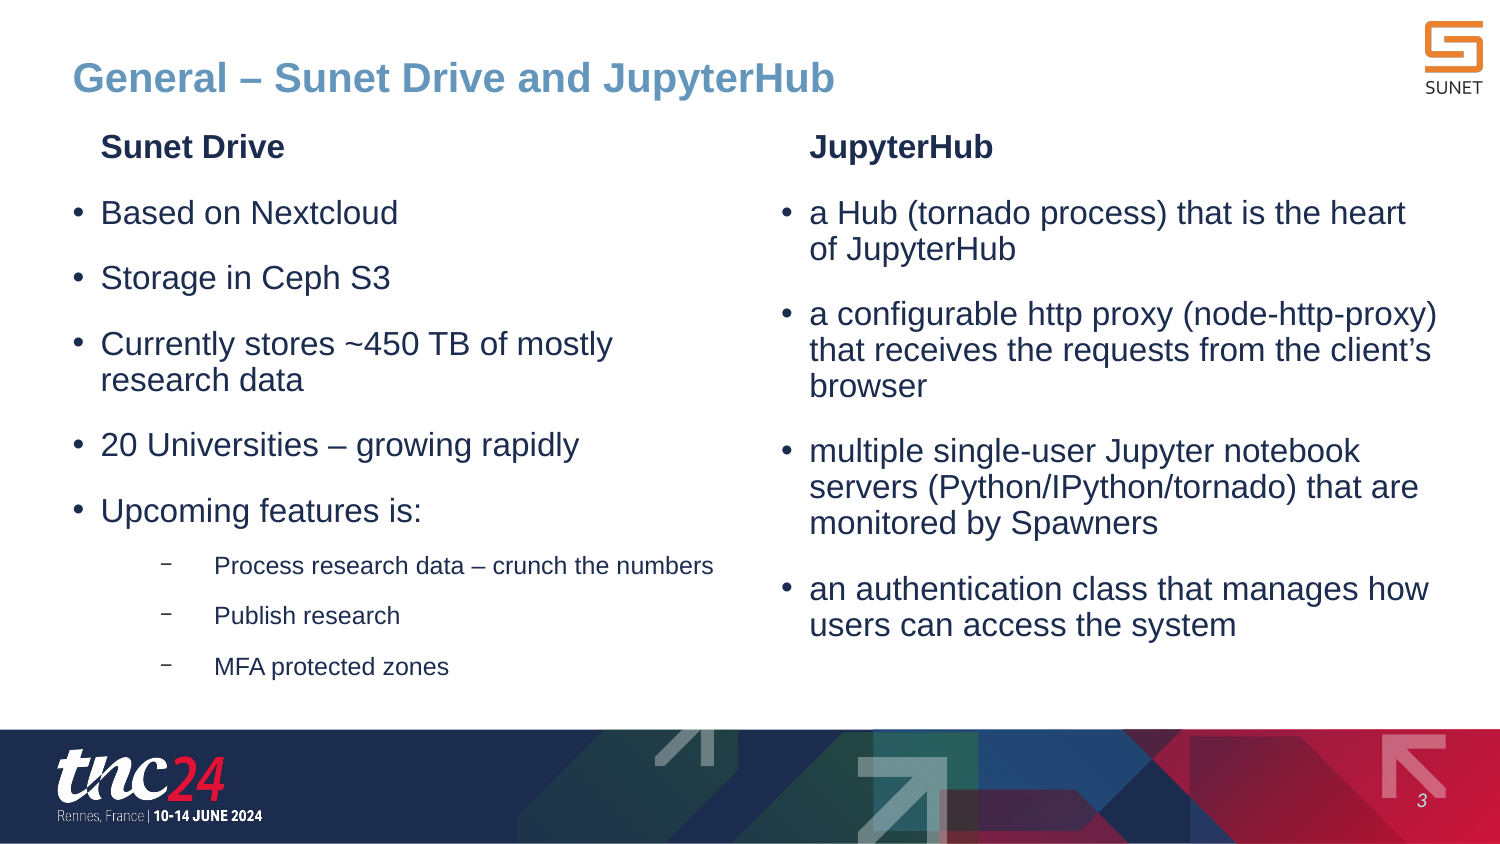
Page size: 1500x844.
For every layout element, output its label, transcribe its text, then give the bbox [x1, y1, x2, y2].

list Sunet Drive Based on Nextcloud Storage in Ceph S3 Currently stores ~450 TB of mostly research data 20 Universities – growing rapidly Upcoming features is: Process research data – crunch the numbers Publish research MFA protected zones [57, 136, 751, 713]
picture [1425, 21, 1483, 94]
picture [57, 749, 262, 823]
title General – Sunet Drive and JupyterHub [57, 21, 1442, 136]
list JupyterHub a Hub (tornado process) that is the heart of JupyterHub a configurable http proxy (node-http-proxy) that receives the requests from the client’s browser multiple single-user Jupyter notebook servers (Python/IPython/tornado) that are monitored by Spawners an authentication class that manages how users can access the system [766, 122, 1459, 563]
